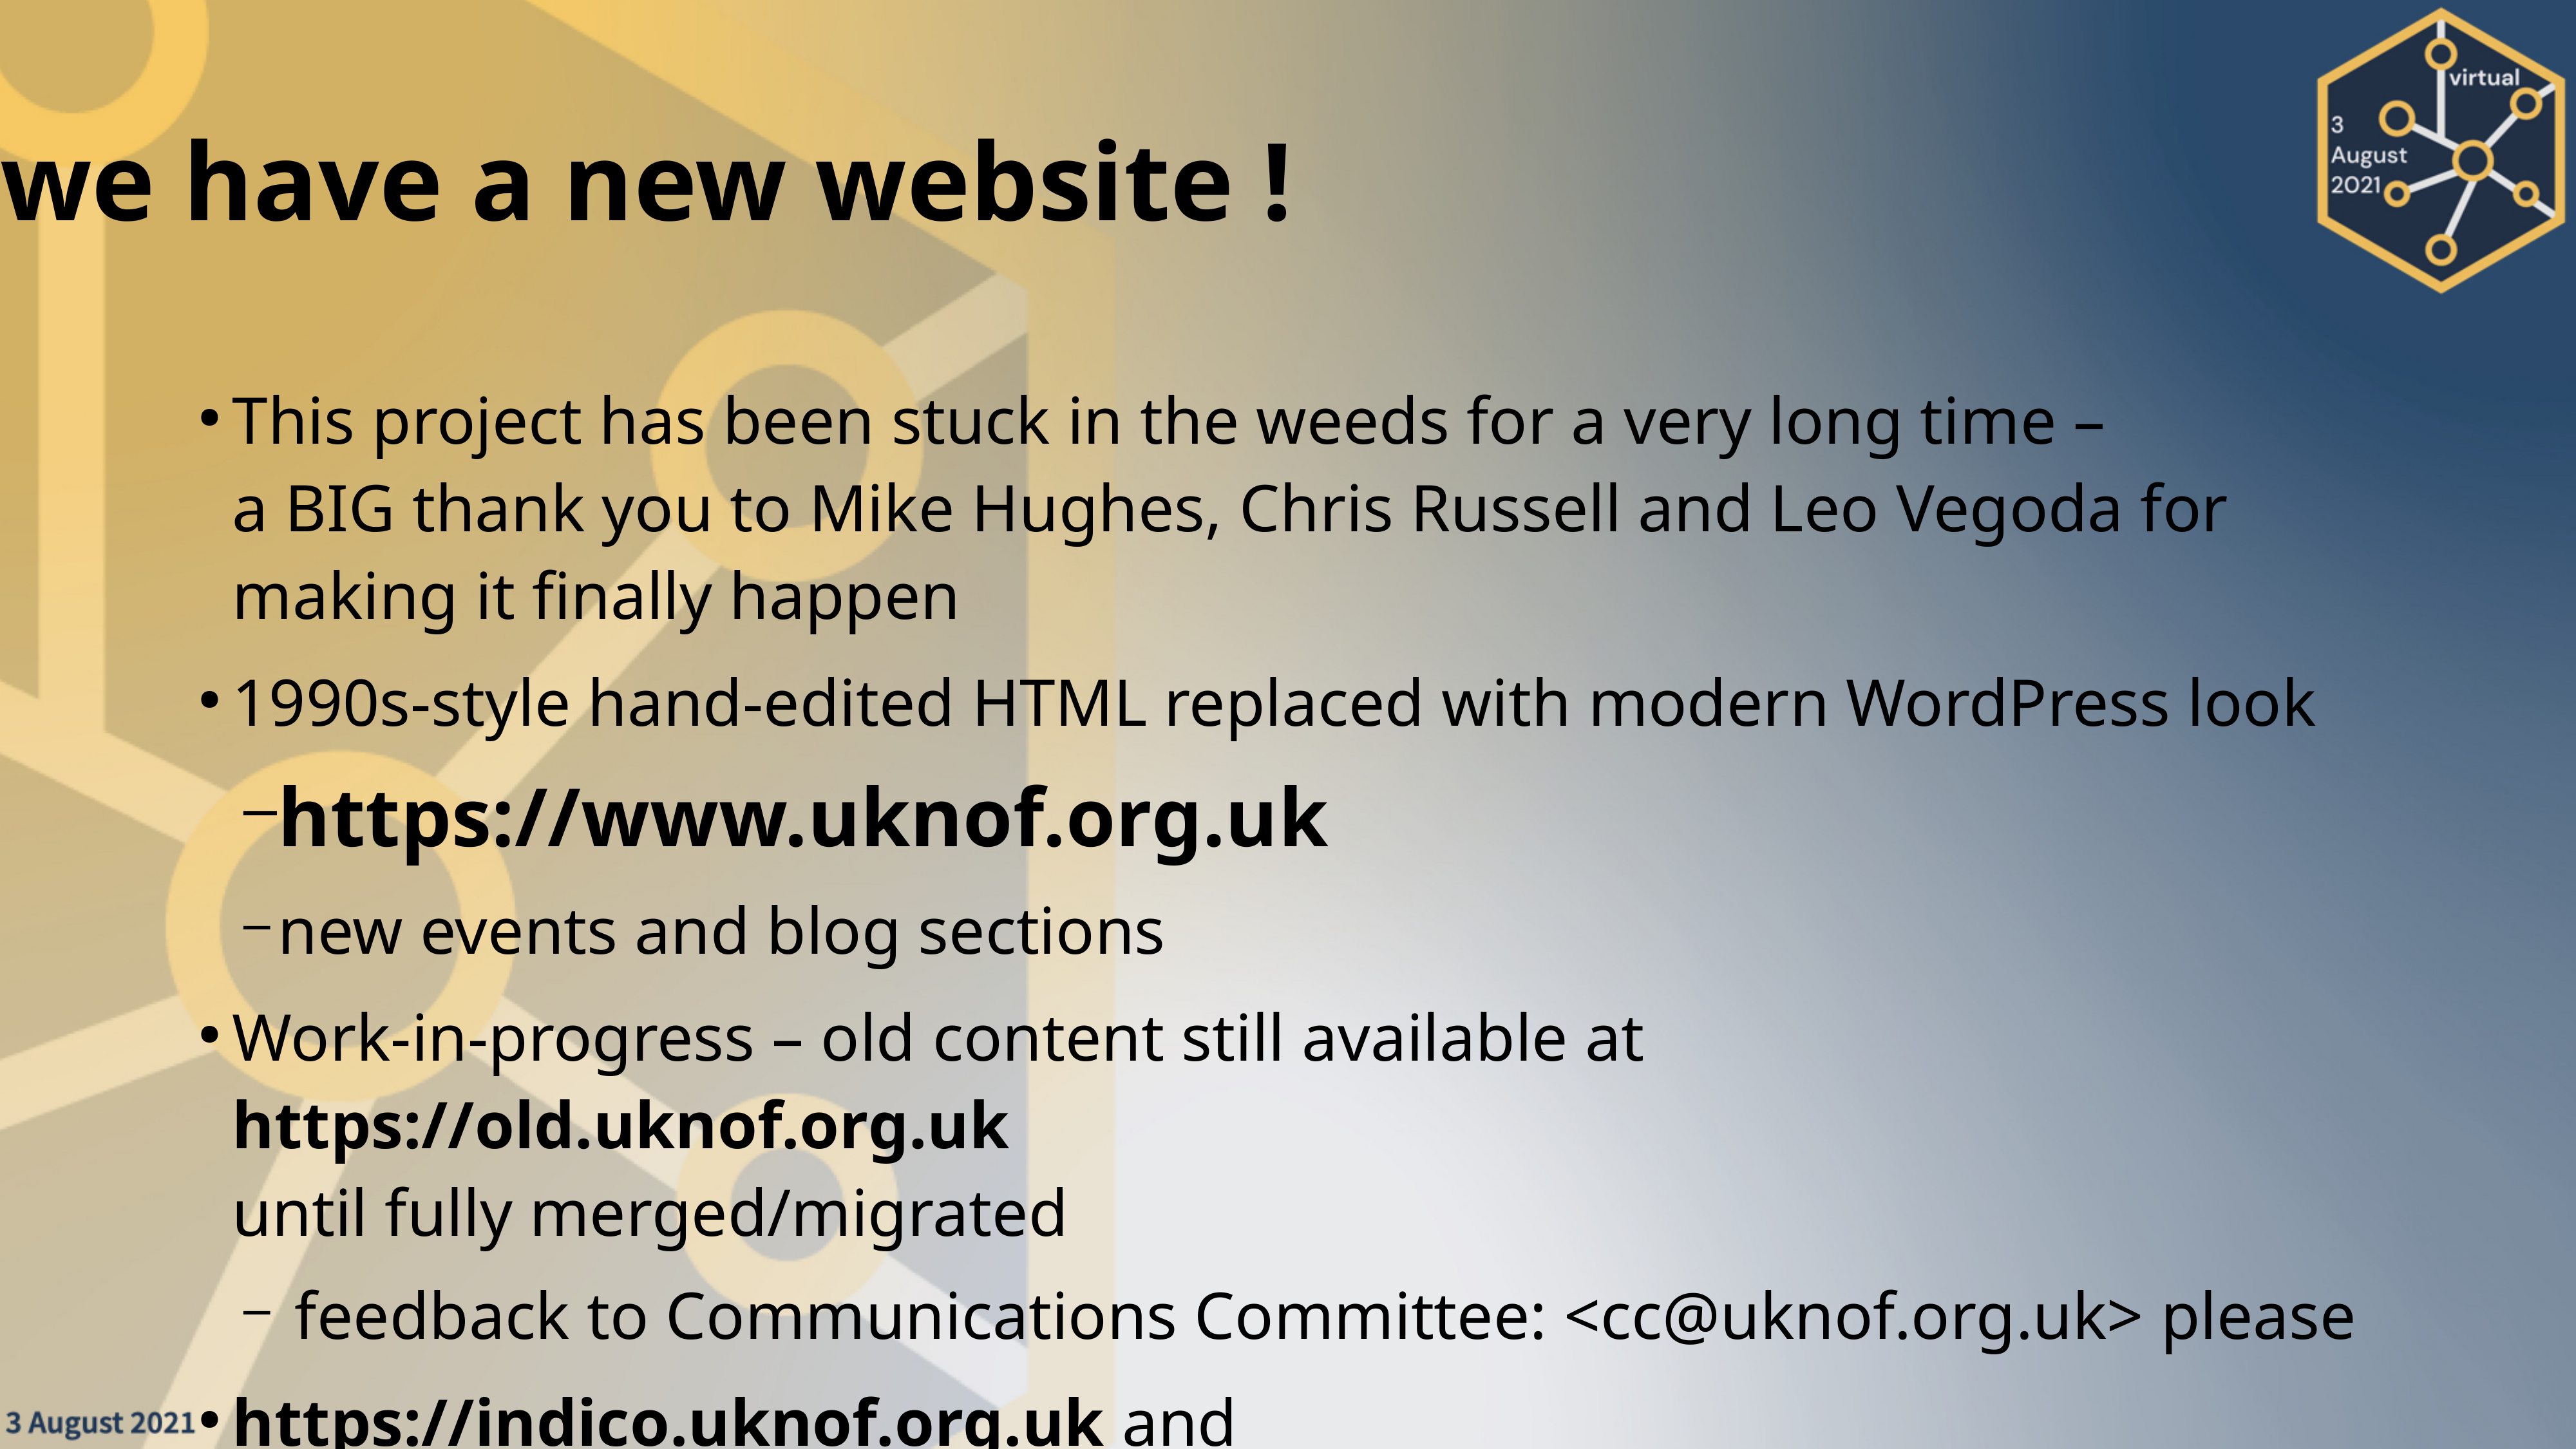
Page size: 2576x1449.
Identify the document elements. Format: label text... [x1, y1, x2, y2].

picture [976, 1418, 990, 1439]
list This project has been stuck in the weeds for a very long time – a BIG thank you to Mike Hughes, Chris Russell and Leo Vegoda for making it finally happen 1990s-style hand-edited HTML replaced with modern WordPress look https://www.uknof.org.uk new events and blog sections Work-in-progress – old content still available at https://old.uknof.org.uk until fully merged/migrated feedback to Communications Committee: <cc@uknof.org.uk> please https://indico.uknof.org.uk and http://www.youtube.com/user/uknofconf remain as definitive UKNOF meeting content archives [186, 375, 2389, 1226]
title we have a new website ! [0, 57, 1624, 300]
picture [0, 0, 2576, 1449]
picture [345, 1417, 359, 1439]
